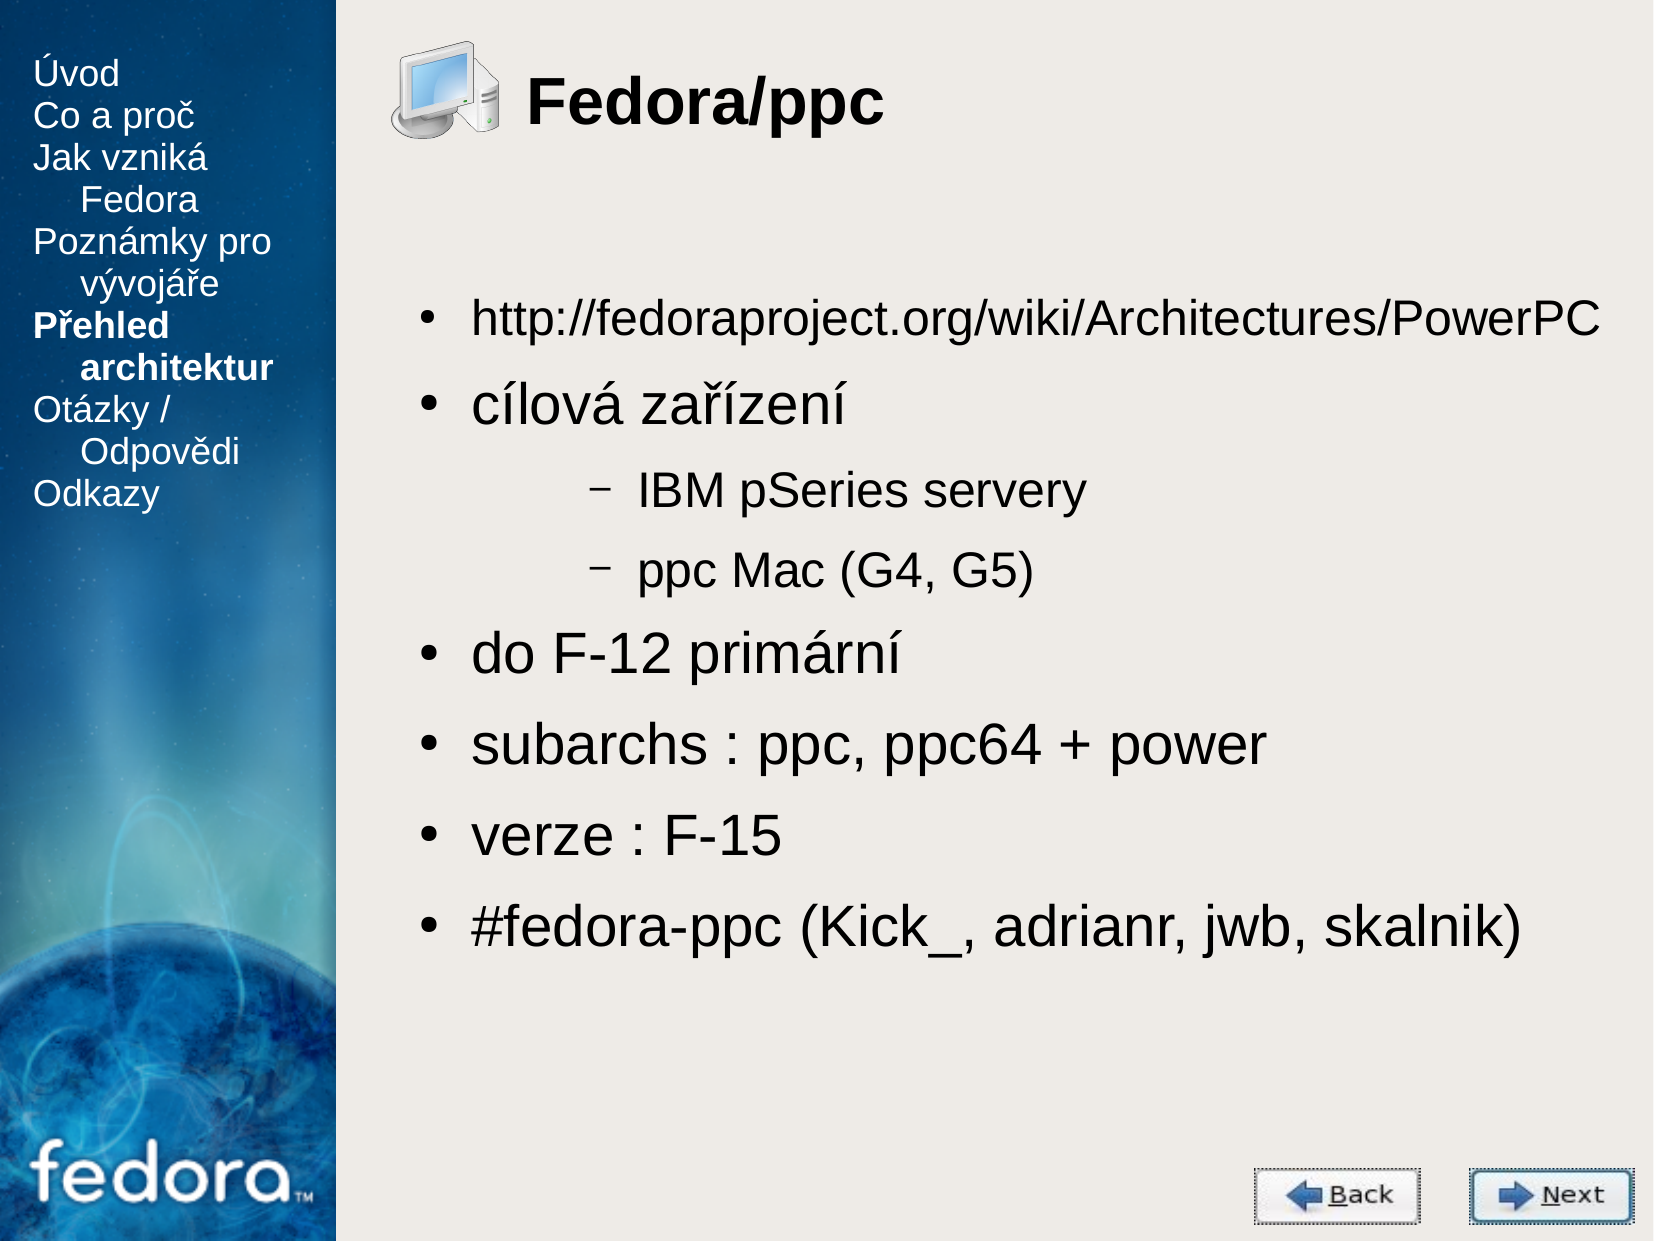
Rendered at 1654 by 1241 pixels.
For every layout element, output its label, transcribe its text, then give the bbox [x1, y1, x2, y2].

picture [0, 0, 1654, 1241]
list http://fedoraproject.org/wiki/Architectures/PowerPC cílová zařízení IBM pSeries servery ppc Mac (G4, G5) do F-12 primární subarchs : ppc, ppc64 + power verze : F-15 #fedora-ppc (Kick_, adrianr, jwb, skalnik) [400, 290, 1617, 1094]
text_box Fedora/ppc [511, 56, 1316, 147]
text_box Úvod Co a proč Jak vzniká Fedora Poznámky pro vývojáře Přehled architektur Otázky / Odpovědi Odkazy [18, 45, 327, 523]
